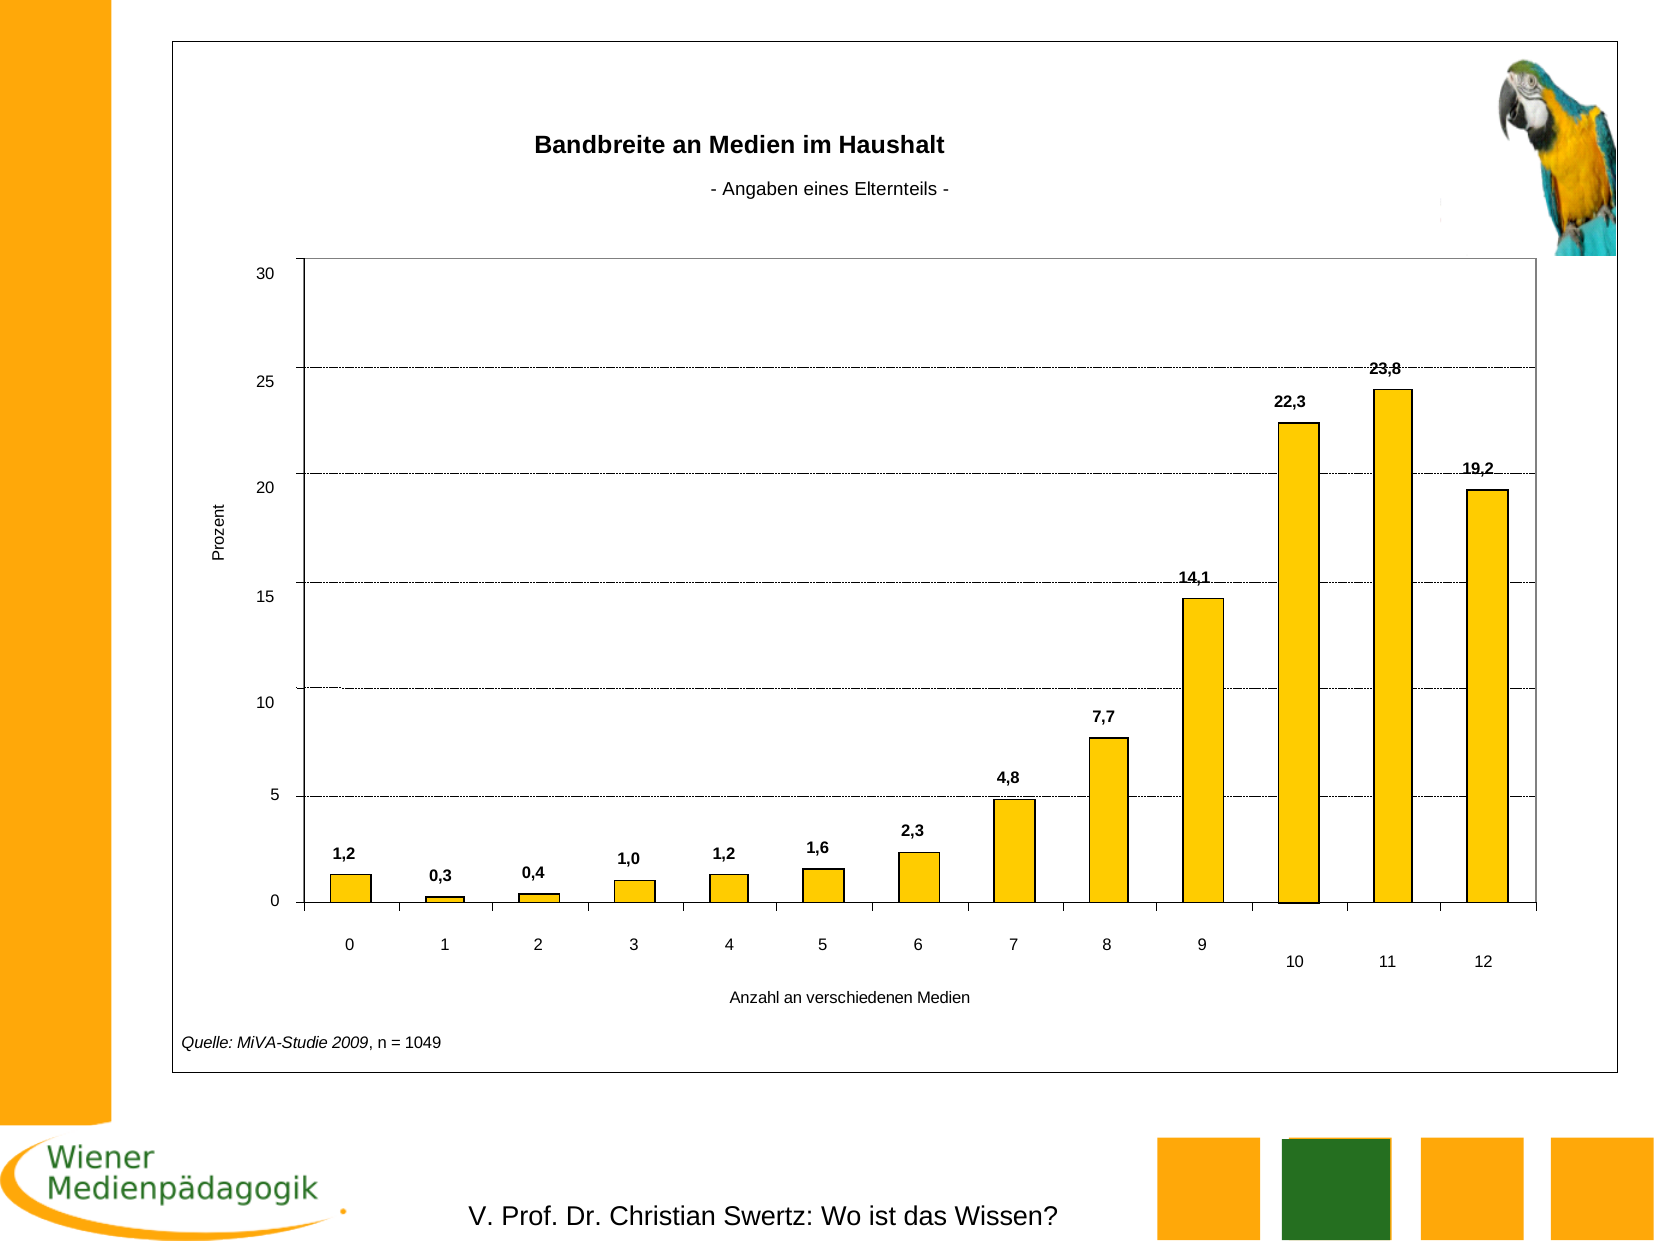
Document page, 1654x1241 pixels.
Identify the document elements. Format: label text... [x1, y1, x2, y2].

text_box 0,4 [521, 838, 558, 908]
text_box 0,3 [429, 841, 466, 910]
text_box 5 [270, 777, 285, 812]
text_box 2 [533, 927, 548, 962]
text_box 22,3 [1274, 367, 1325, 436]
text_box 1 [440, 927, 455, 962]
text_box Prozent [173, 463, 263, 562]
text_box 23,8 [1369, 334, 1420, 403]
text_box 25 [256, 348, 285, 417]
text_box [1281, 1139, 1391, 1241]
picture [1440, 57, 1616, 256]
text_box - Angaben eines Elternteils - [710, 150, 1082, 228]
text_box 5 [818, 927, 833, 962]
text_box 19,2 [1462, 434, 1513, 503]
text_box 1,6 [806, 813, 843, 882]
text_box 1,2 [712, 819, 749, 888]
text_box Quelle: MiVA-Studie 2009, n = 1049 [181, 1025, 650, 1060]
text_box 3 [629, 927, 644, 962]
text_box 0 [345, 927, 360, 962]
text_box 10 [256, 668, 285, 737]
text_box 14,1 [1178, 543, 1229, 612]
text_box [305, 259, 1535, 902]
text_box 1,0 [617, 824, 654, 894]
text_box 7,7 [1092, 682, 1129, 751]
text_box 12 [1474, 927, 1504, 997]
text_box Bandbreite an Medien im Haushalt [534, 94, 1171, 197]
text_box 11 [1378, 927, 1408, 997]
text_box 1,2 [332, 819, 369, 888]
text_box 30 [256, 239, 285, 308]
text_box 7 [1009, 927, 1024, 962]
text_box Anzahl an verschiedenen Medien [729, 963, 1114, 1033]
text_box 8 [1102, 927, 1117, 962]
picture [0, 1114, 398, 1241]
text_box 4,8 [996, 743, 1033, 813]
text_box 10 [1285, 927, 1315, 997]
text_box 15 [256, 562, 285, 632]
text_box 2,3 [901, 796, 938, 866]
text_box 20 [256, 453, 285, 523]
text_box 4 [724, 927, 740, 962]
text_box 9 [1197, 927, 1212, 962]
text_box 6 [913, 927, 928, 962]
text_box 0 [270, 883, 285, 918]
